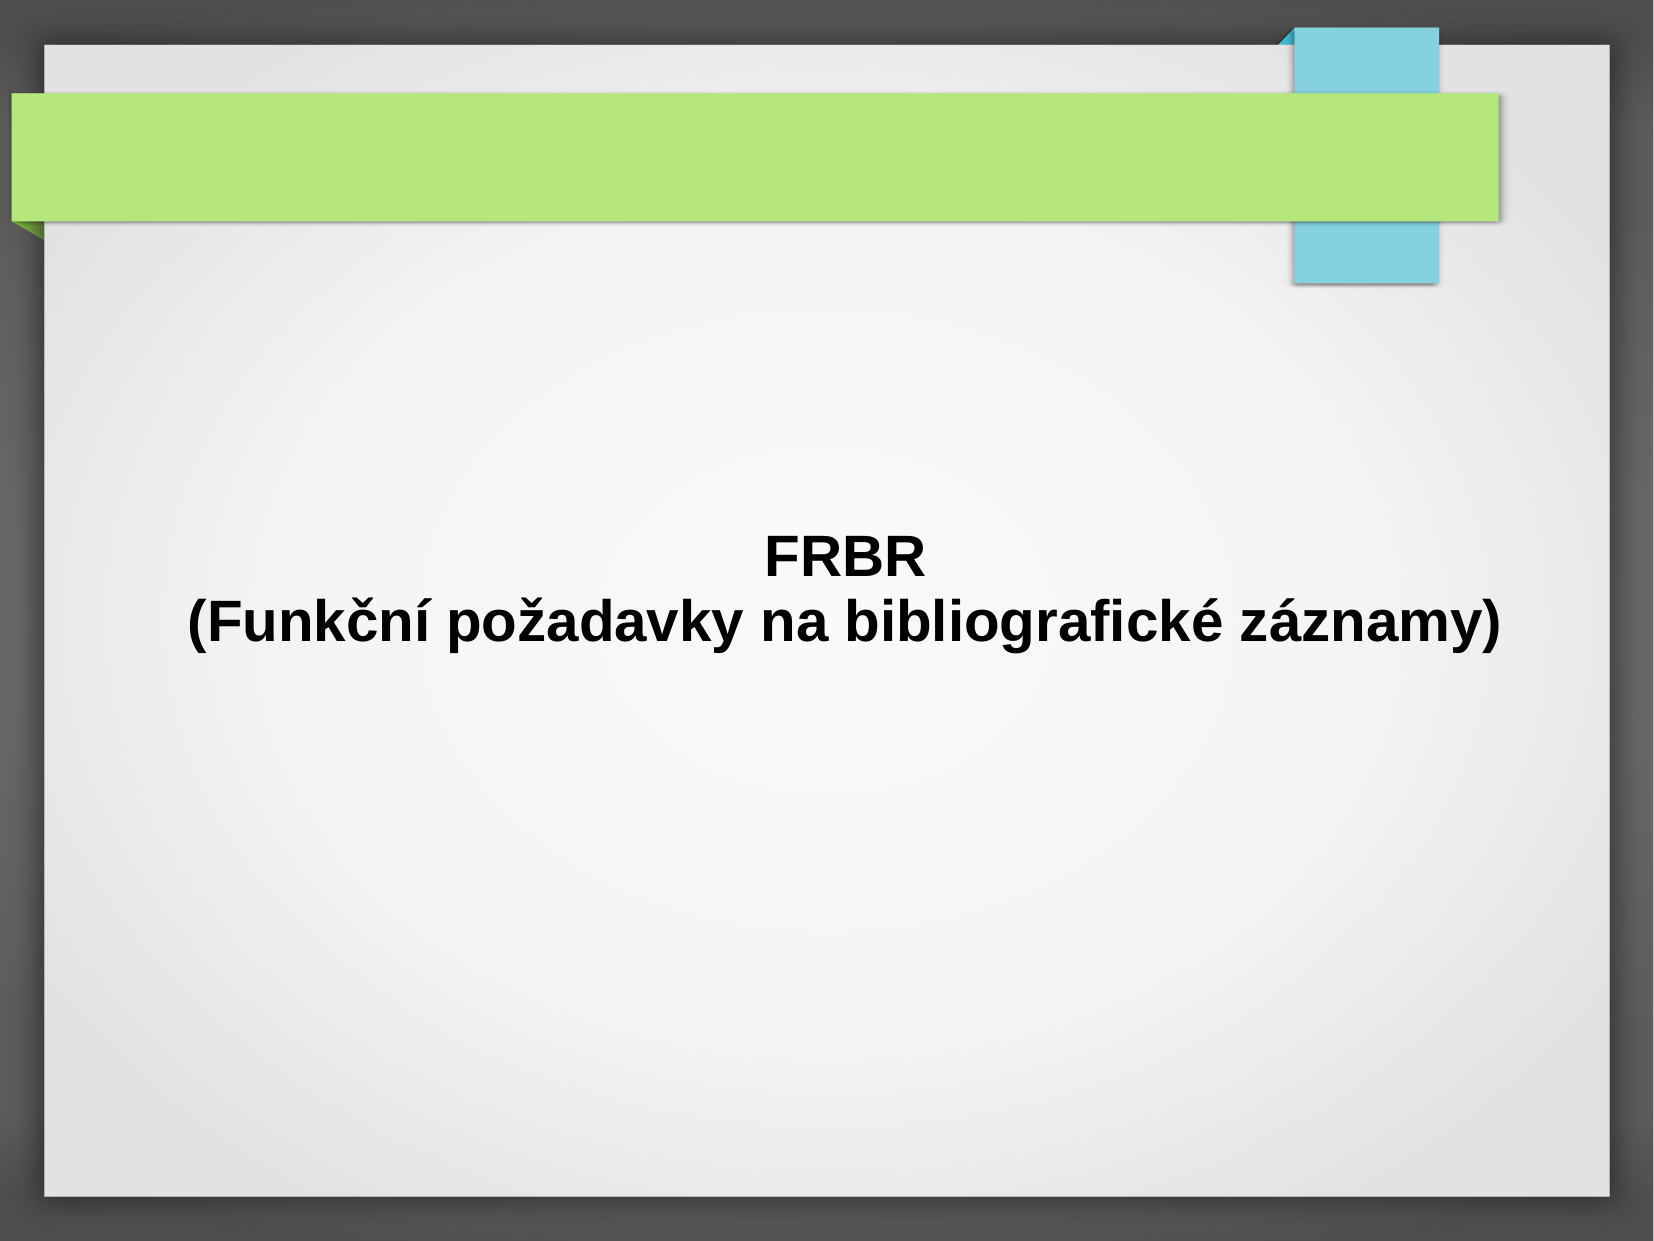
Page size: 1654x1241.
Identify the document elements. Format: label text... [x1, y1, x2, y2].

picture [0, 0, 1654, 1241]
list FRBR (Funkční požadavky na bibliografické záznamy) [82, 343, 1538, 1063]
